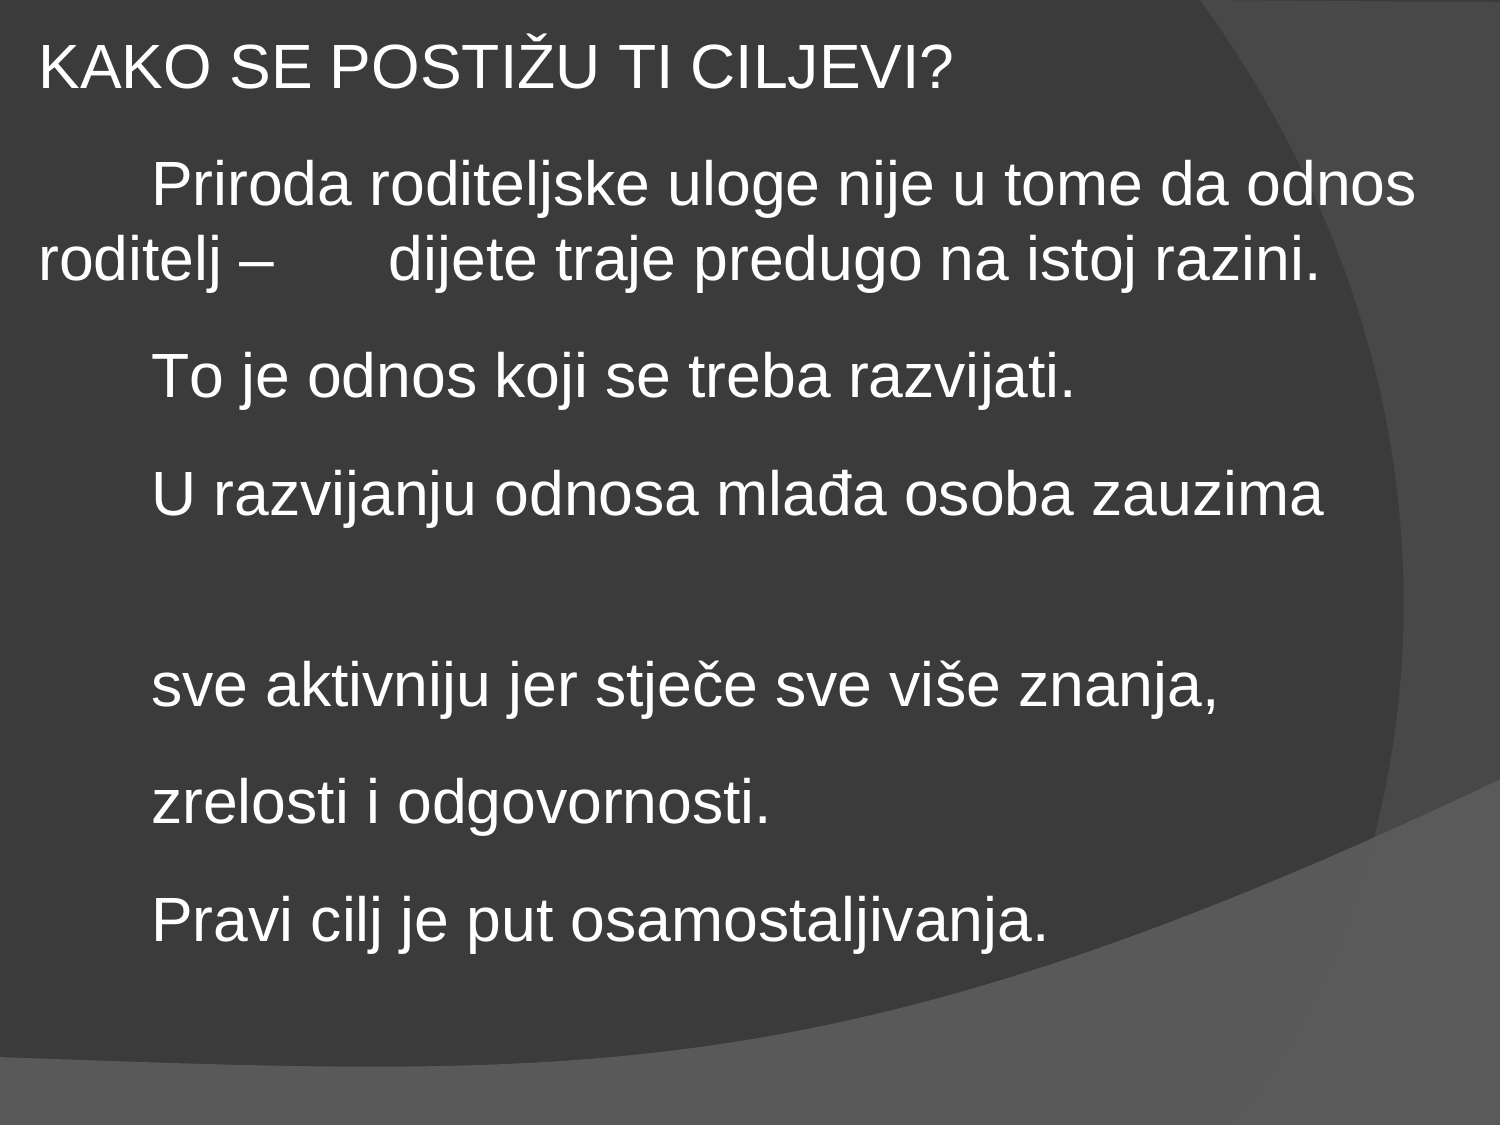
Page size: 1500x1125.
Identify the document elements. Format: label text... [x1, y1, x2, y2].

text_box KAKO SE POSTIŽU TI CILJEVI? Priroda roditeljske uloge nije u tome da odnos roditelj – dijete traje predugo na istoj razini. To je odnos koji se treba razvijati. U razvijanju odnosa mlađa osoba zauzima sve aktivniju jer stječe sve više znanja, zrelosti i odgovornosti. Pravi cilj je put osamostaljivanja. Promašili smo bit roditeljske uloge ako nastojimo biti moćniji roditelji imajući zahtjevnu ulogu osobe koja više zna. Tipični negativni primjeri : „Ja ću uvijek biti tvoj otac i ti ćeš me uvjek morati slušati!” „Ja to bolje znam od tebe i uvijek ću bolje znati jer sam stariji i pametniji.” Umjesto tih rečenica, trebalo bi reći : „Uvijek ću biti tvoj otac, ali ti ćeš uskoro odrasti i donosit ćeš samostalno odluke.” „Ja to sada bolje znam, ali ti ćeš uskoro znati jednako dobro kao i ja, vjerovatno i bolje.” [17, 19, 1471, 1125]
